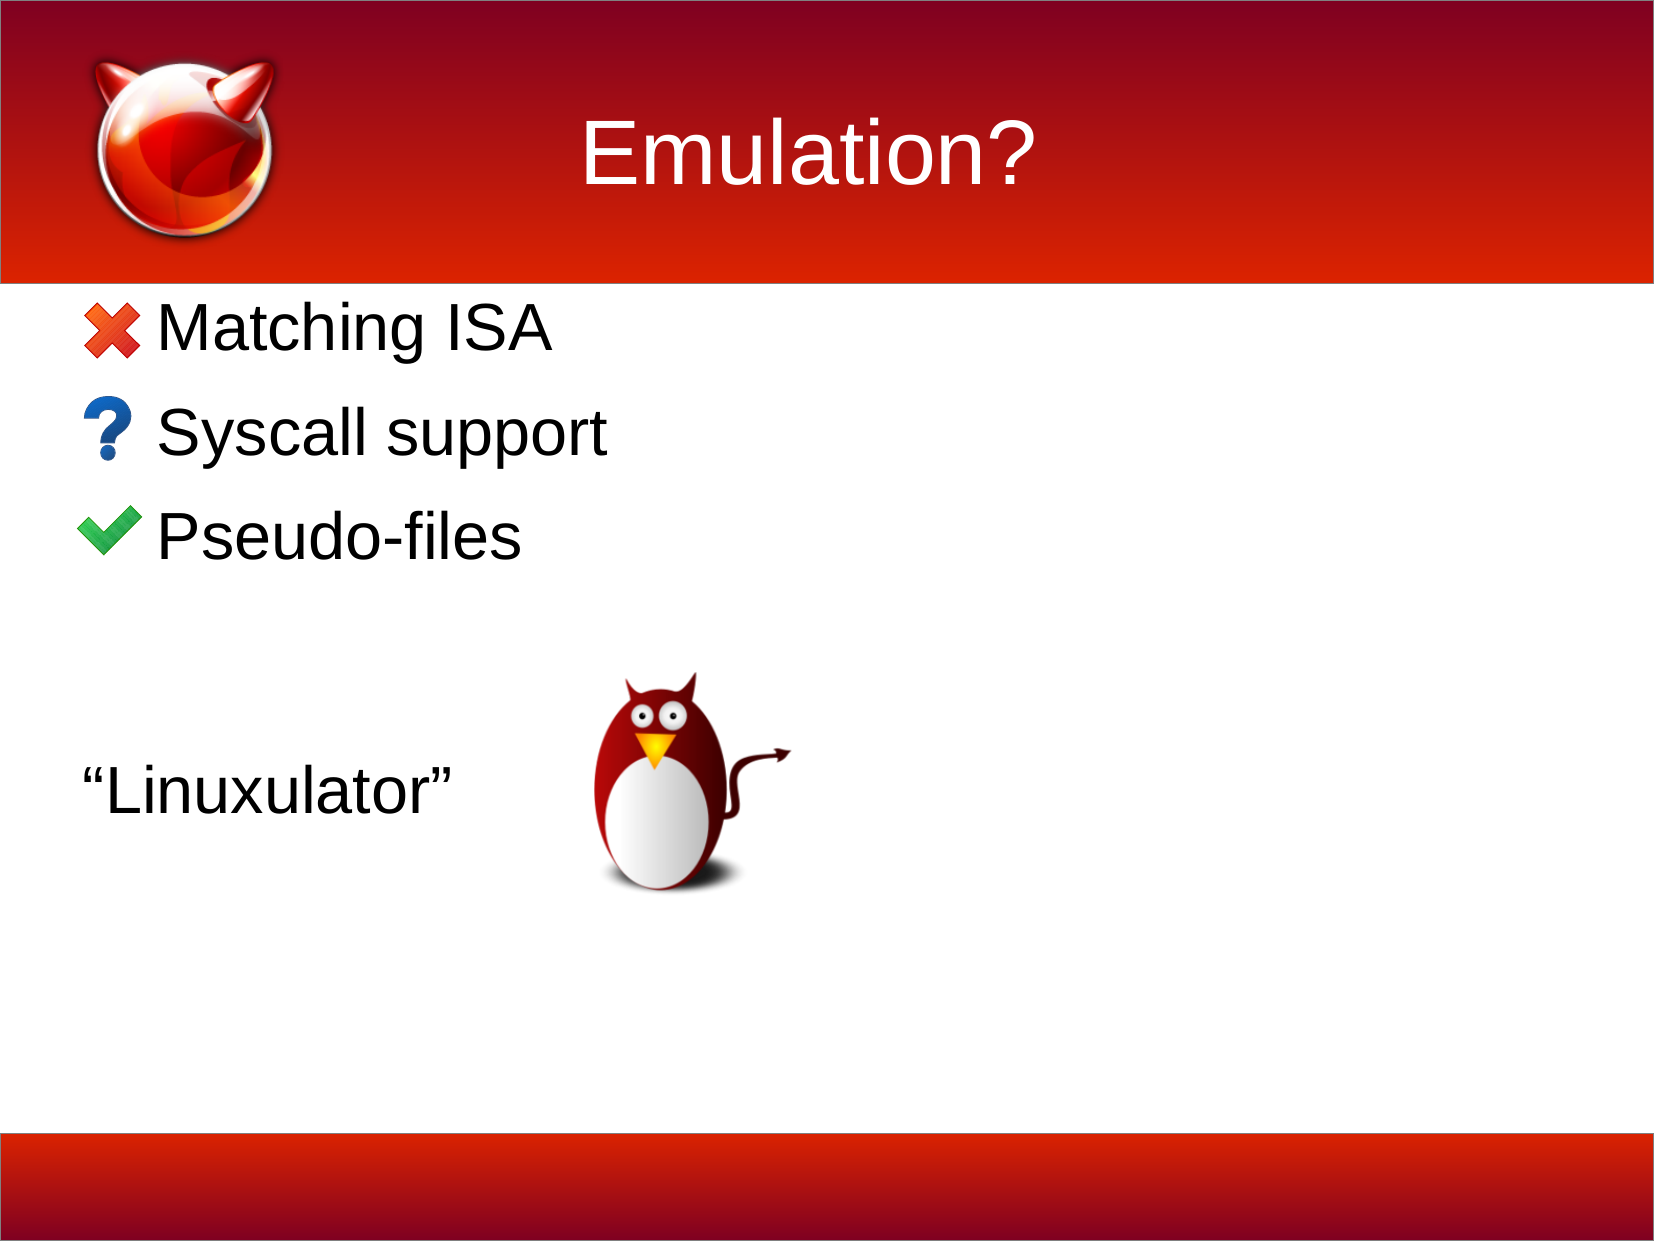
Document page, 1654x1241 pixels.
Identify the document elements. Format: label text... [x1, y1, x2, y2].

picture [64, 383, 155, 474]
title Emulation? [82, 49, 1536, 257]
picture [64, 282, 160, 378]
list Matching ISA Syscall support Pseudo-files “Linuxulator” [82, 290, 1538, 1010]
picture [594, 672, 792, 896]
picture [64, 483, 154, 573]
